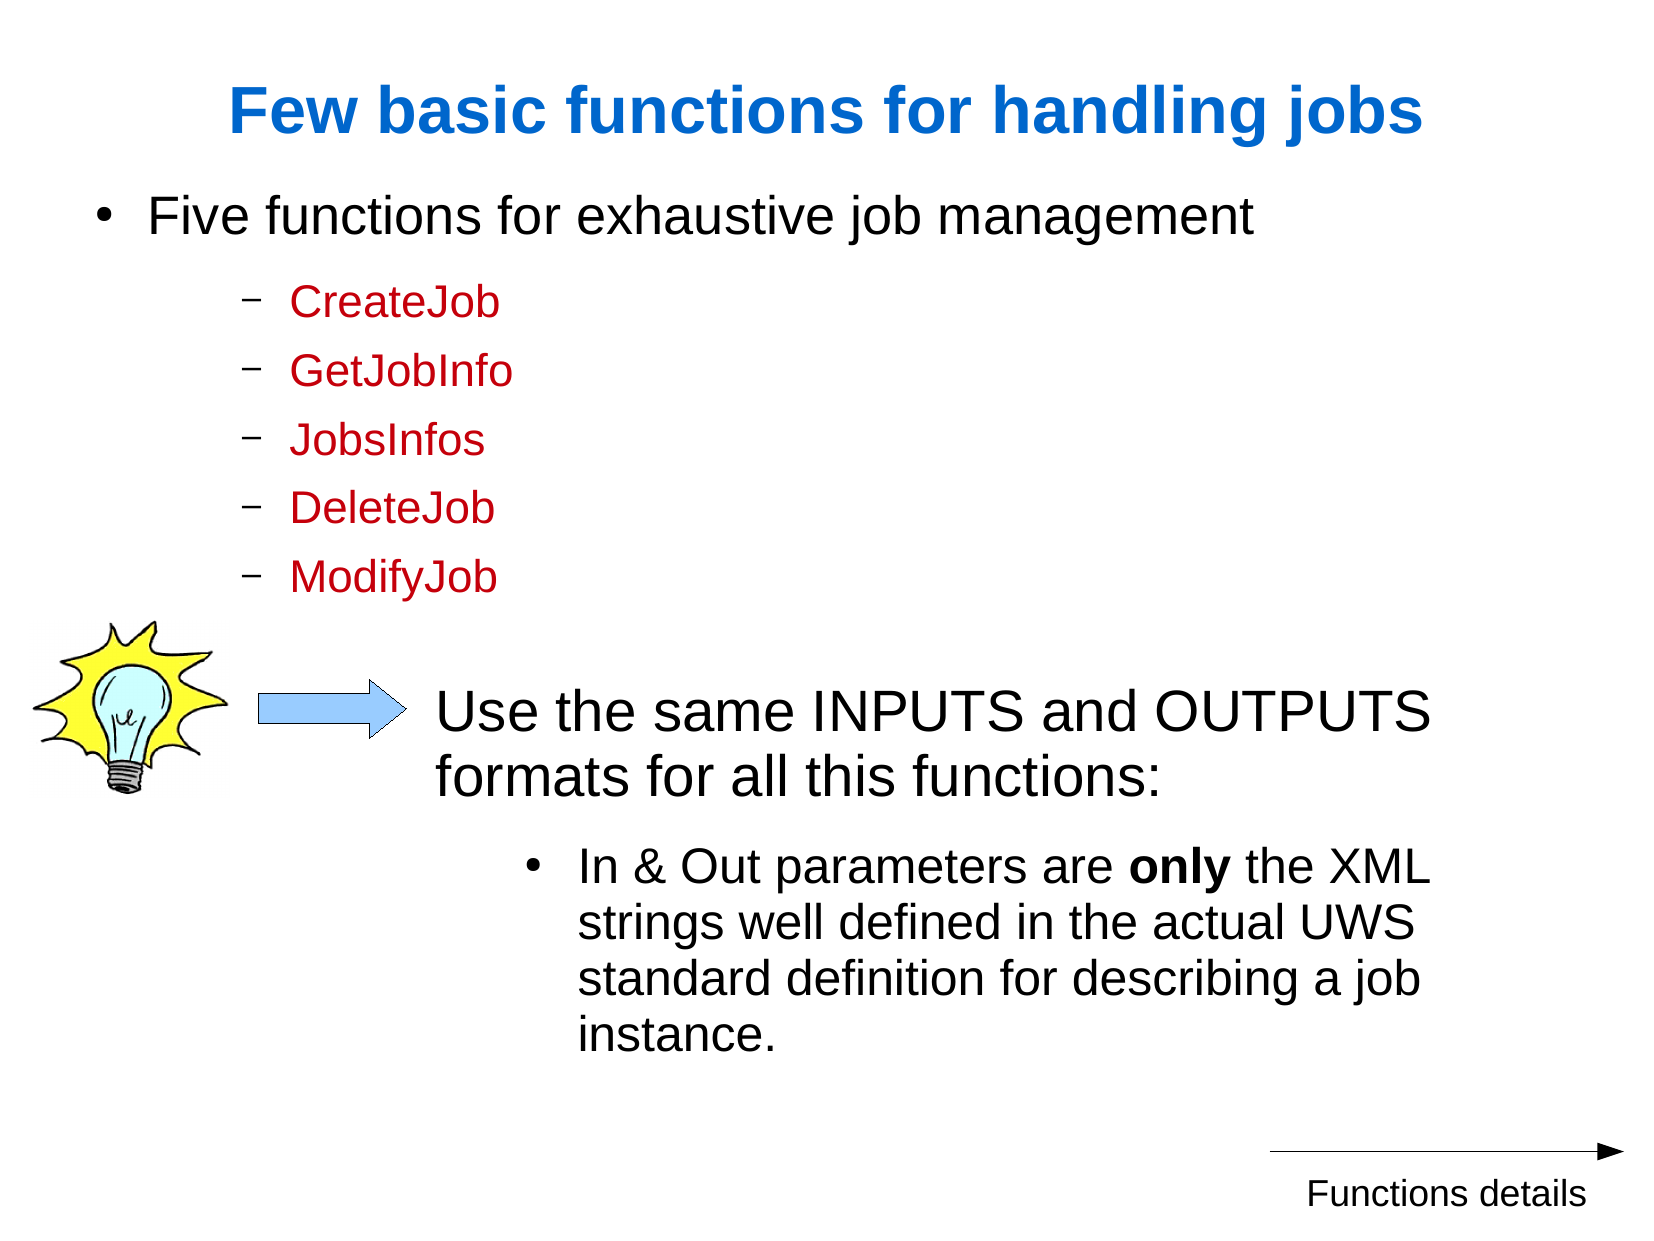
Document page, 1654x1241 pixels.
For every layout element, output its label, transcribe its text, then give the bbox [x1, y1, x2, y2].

list Use the same INPUTS and OUTPUTS formats for all this functions: In & Out parameters are only the XML strings well defined in the actual UWS standard definition for describing a job instance. [435, 679, 1558, 1144]
title Few basic functions for handling jobs [88, 14, 1565, 185]
text_box [258, 679, 407, 739]
picture [29, 620, 230, 798]
list Five functions for exhaustive job management CreateJob GetJobInfo JobsInfos DeleteJob ModifyJob [76, 185, 1565, 650]
